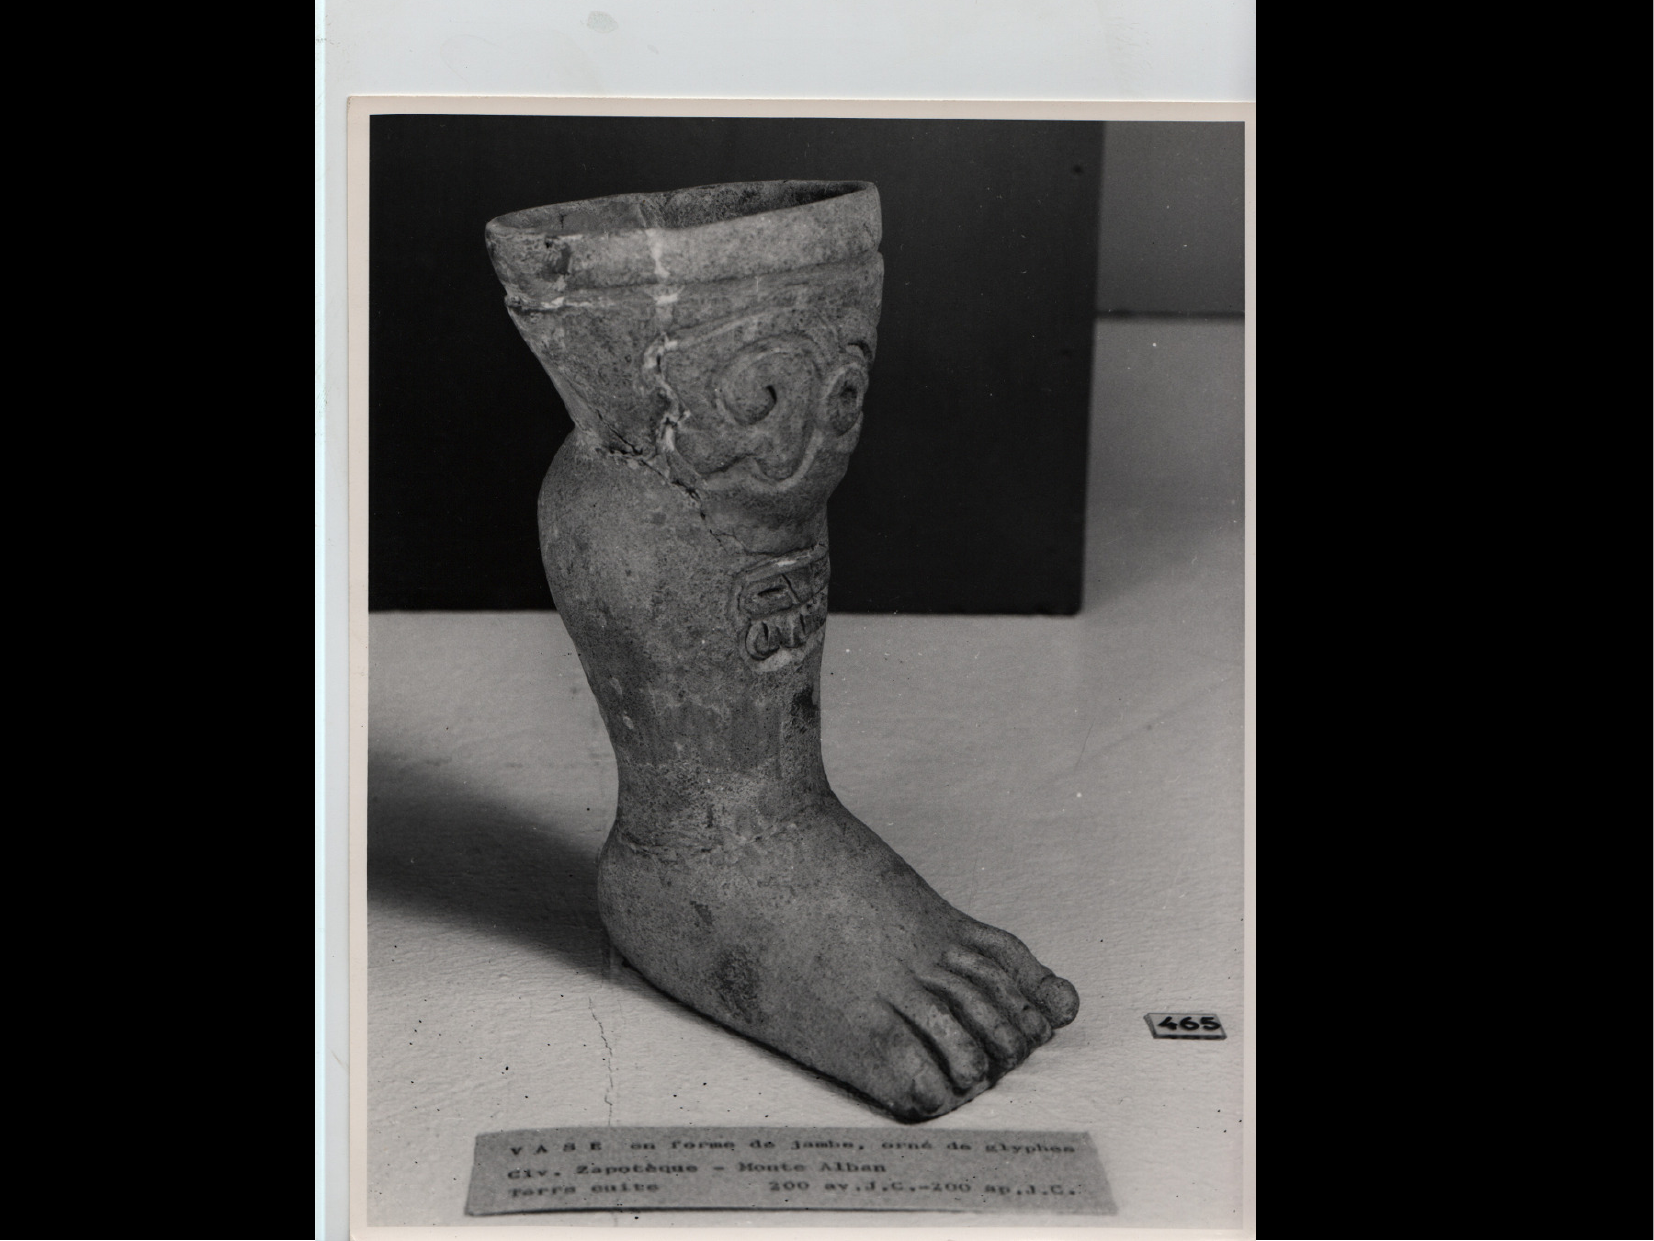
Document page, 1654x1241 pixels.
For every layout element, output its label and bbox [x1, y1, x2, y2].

picture [315, 0, 1256, 1241]
